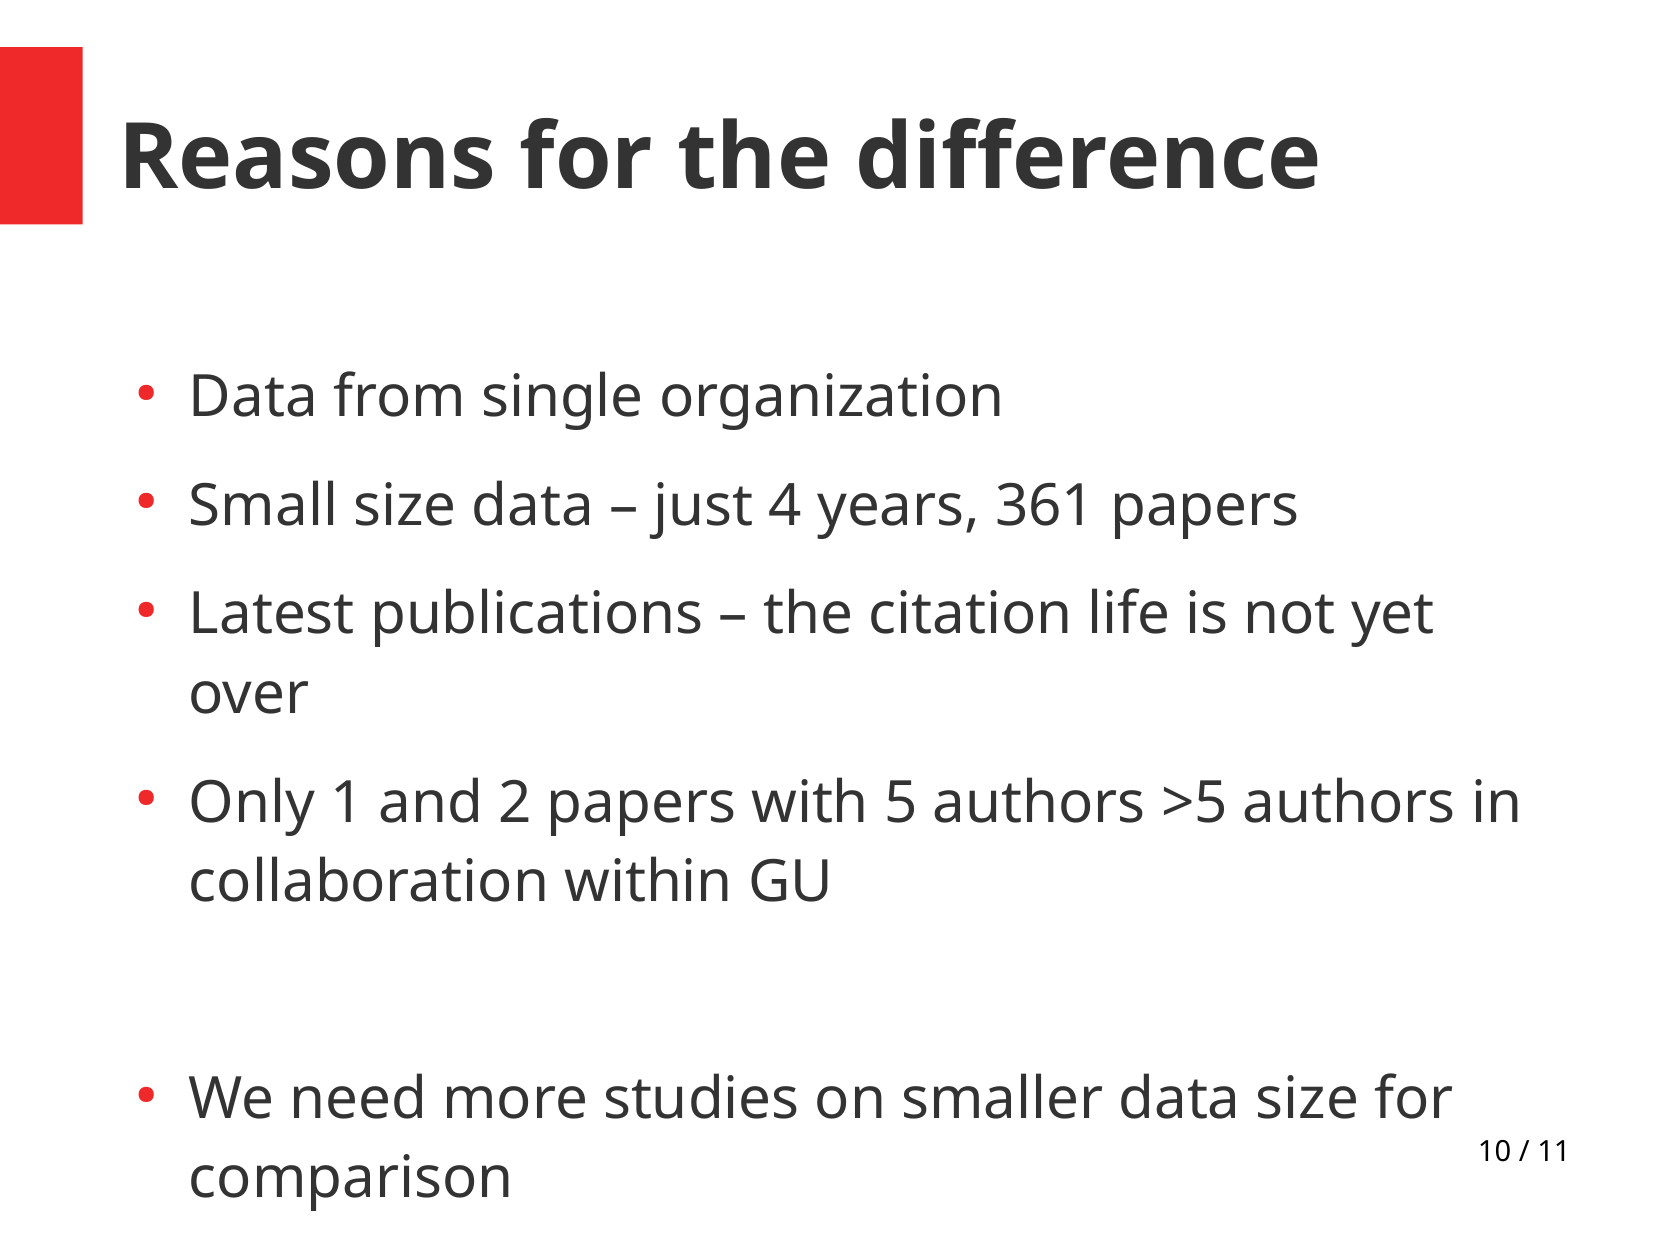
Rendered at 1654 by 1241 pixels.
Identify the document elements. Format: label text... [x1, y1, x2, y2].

title Reasons for the difference [118, 49, 1571, 257]
list Data from single organization Small size data – just 4 years, 361 papers Latest publications – the citation life is not yet over Only 1 and 2 papers with 5 authors >5 authors in collaboration within GU We need more studies on smaller data size for comparison [118, 354, 1536, 1074]
